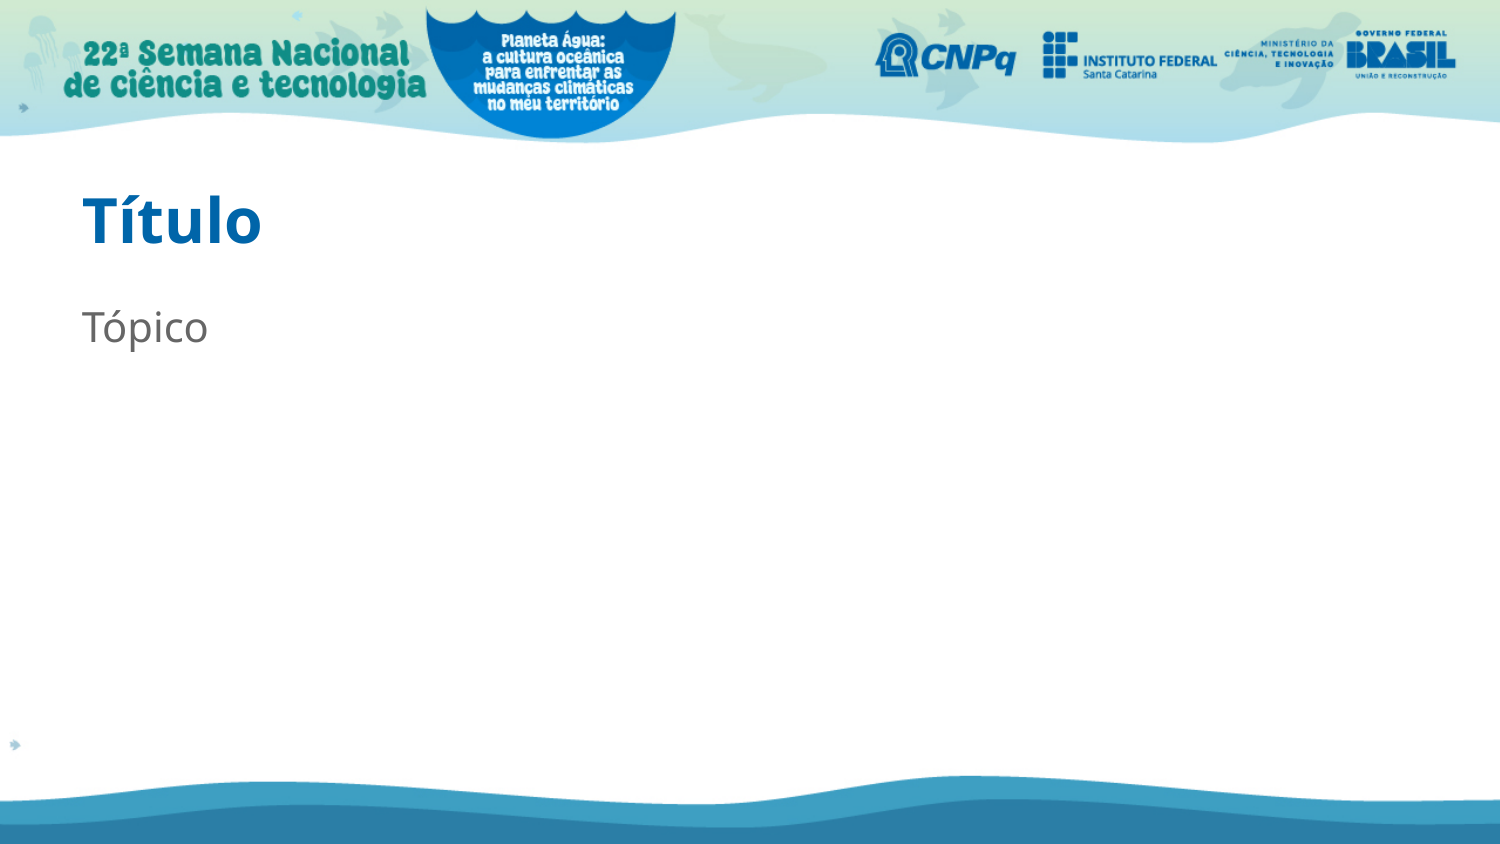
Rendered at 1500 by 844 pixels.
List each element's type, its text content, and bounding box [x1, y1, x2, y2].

text_box Título Tópico [66, 165, 1447, 749]
picture [0, 0, 1500, 844]
